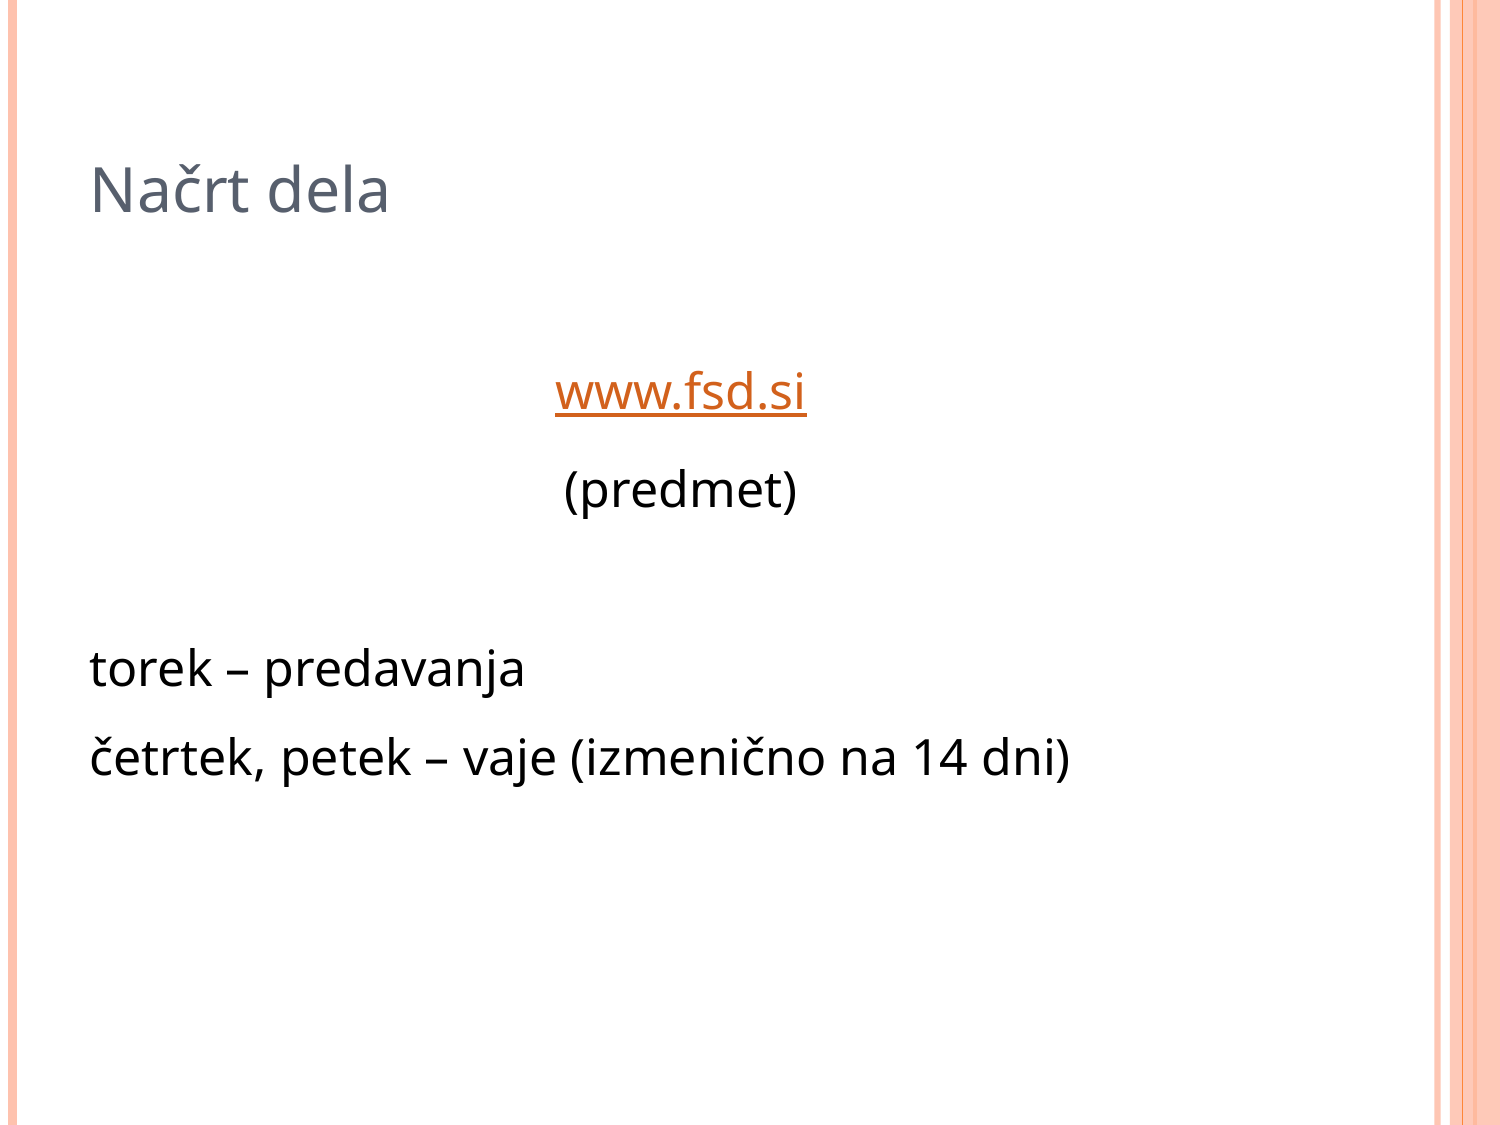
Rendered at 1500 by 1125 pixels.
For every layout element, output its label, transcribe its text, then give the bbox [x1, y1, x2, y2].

title Načrt dela [75, 45, 1300, 233]
list www.fsd.si (predmet) torek – predavanja četrtek, petek – vaje (izmenično na 14 dni) [75, 262, 1300, 1062]
